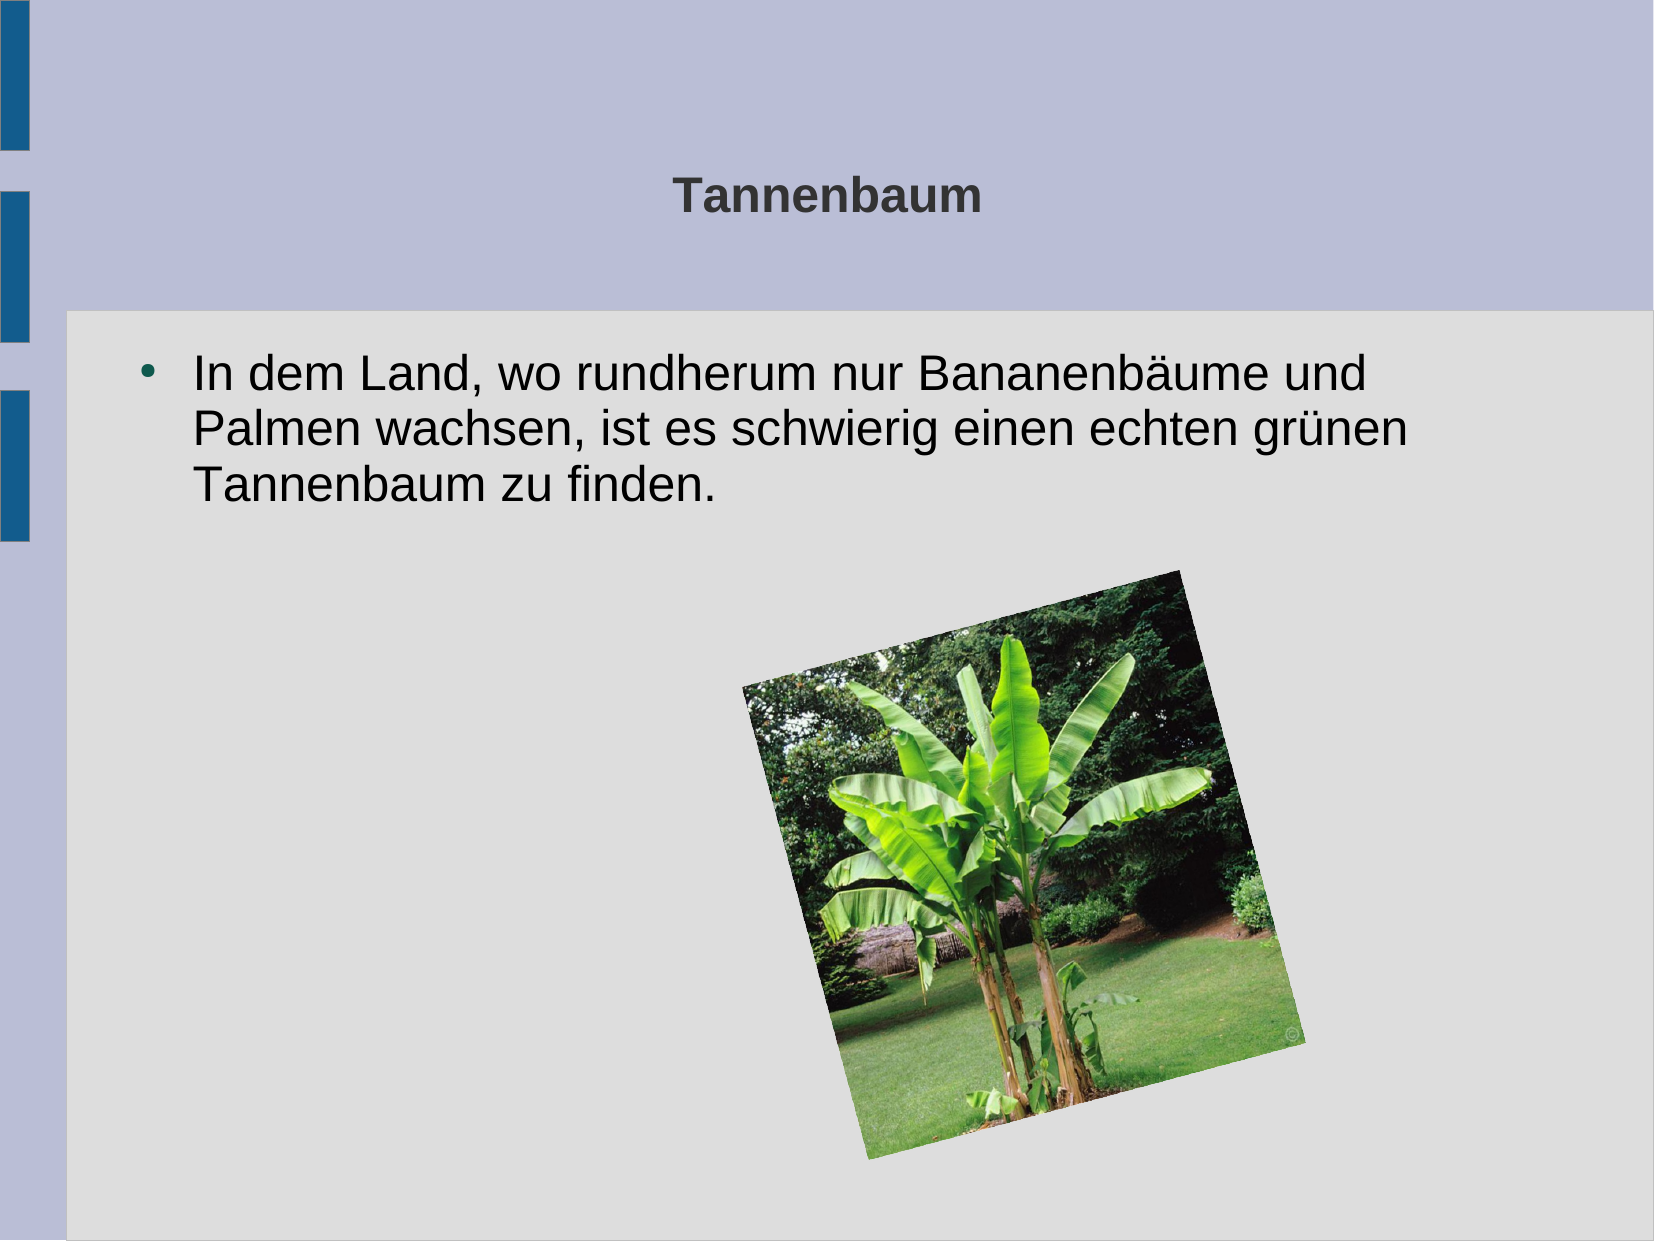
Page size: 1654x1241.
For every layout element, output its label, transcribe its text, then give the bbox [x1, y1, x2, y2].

picture [629, 552, 1306, 1201]
title Tannenbaum [121, 91, 1534, 299]
list In dem Land, wo rundherum nur Bananenbäume und Palmen wachsen, ist es schwierig einen echten grünen Tannenbaum zu finden. [121, 344, 1534, 1164]
